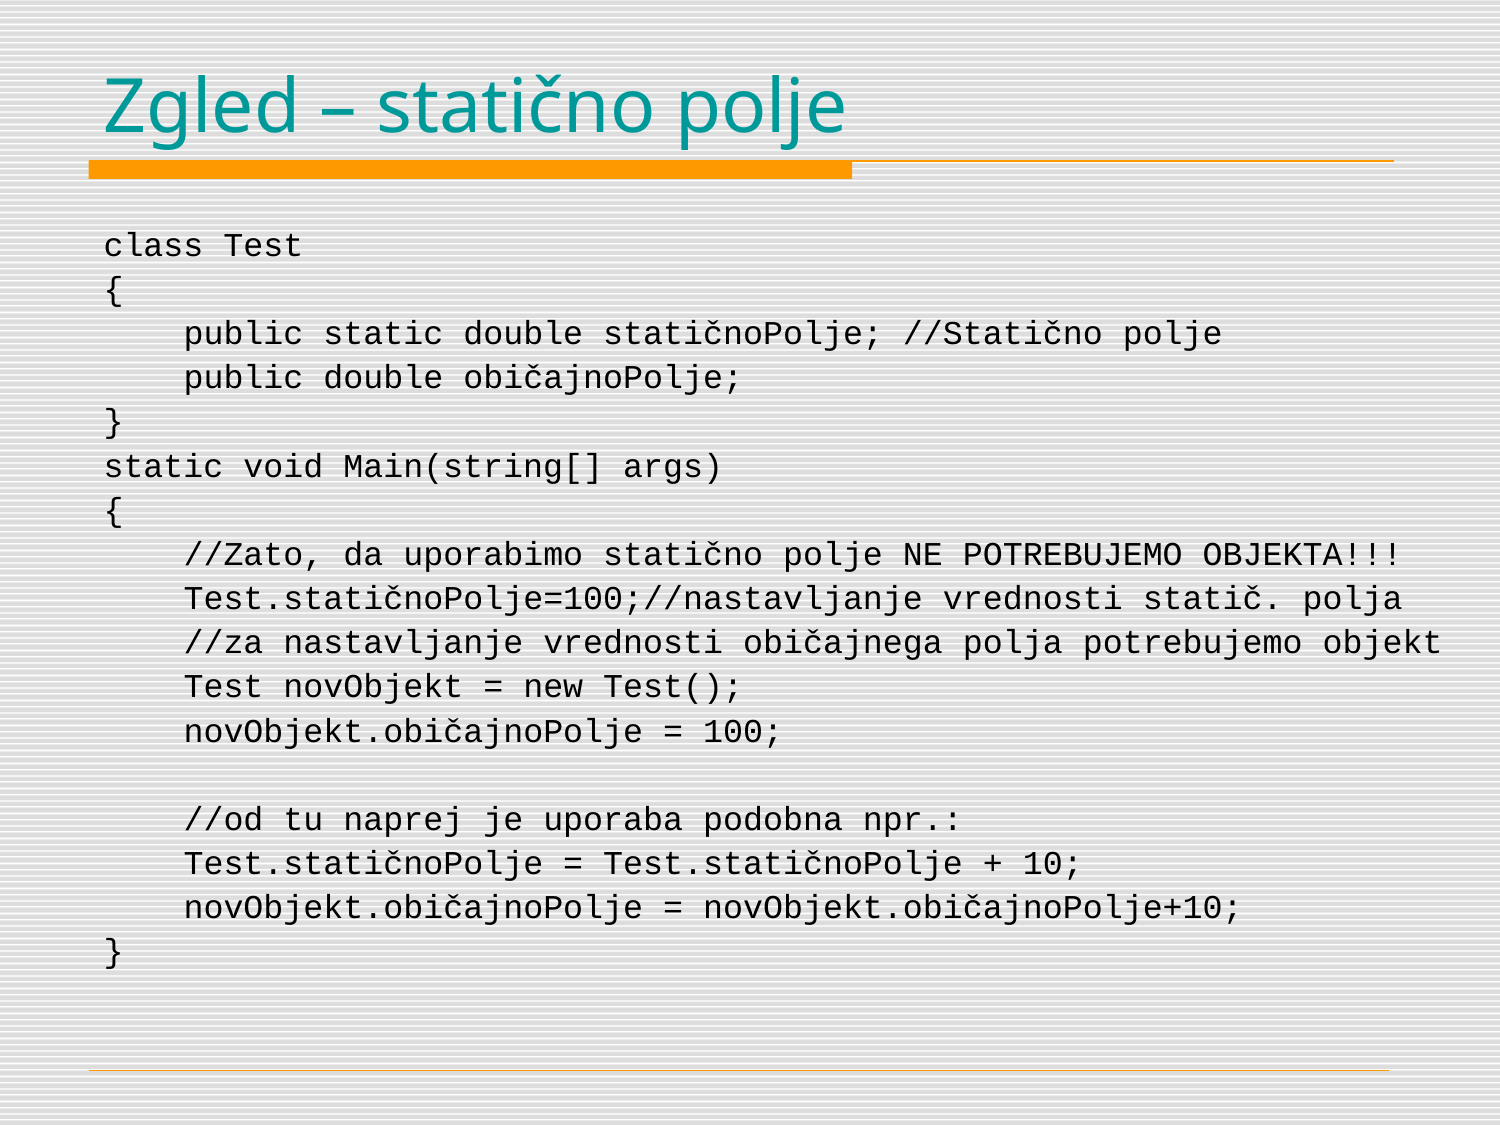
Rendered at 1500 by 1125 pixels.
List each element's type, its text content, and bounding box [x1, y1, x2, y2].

list class Test { public static double statičnoPolje; //Statično polje public double običajnoPolje; } static void Main(string[] args) { //Zato, da uporabimo statično polje NE POTREBUJEMO OBJEKTA!!! Test.statičnoPolje=100;//nastavljanje vrednosti statič. polja //za nastavljanje vrednosti običajnega polja potrebujemo objekt Test novObjekt = new Test(); novObjekt.običajnoPolje = 100; //od tu naprej je uporaba podobna npr.: Test.statičnoPolje = Test.statičnoPolje + 10; novObjekt.običajnoPolje = novObjekt.običajnoPolje+10; } [88, 220, 1471, 1059]
title Zgled – statično polje [88, 42, 1401, 155]
picture [0, 0, 1500, 1125]
